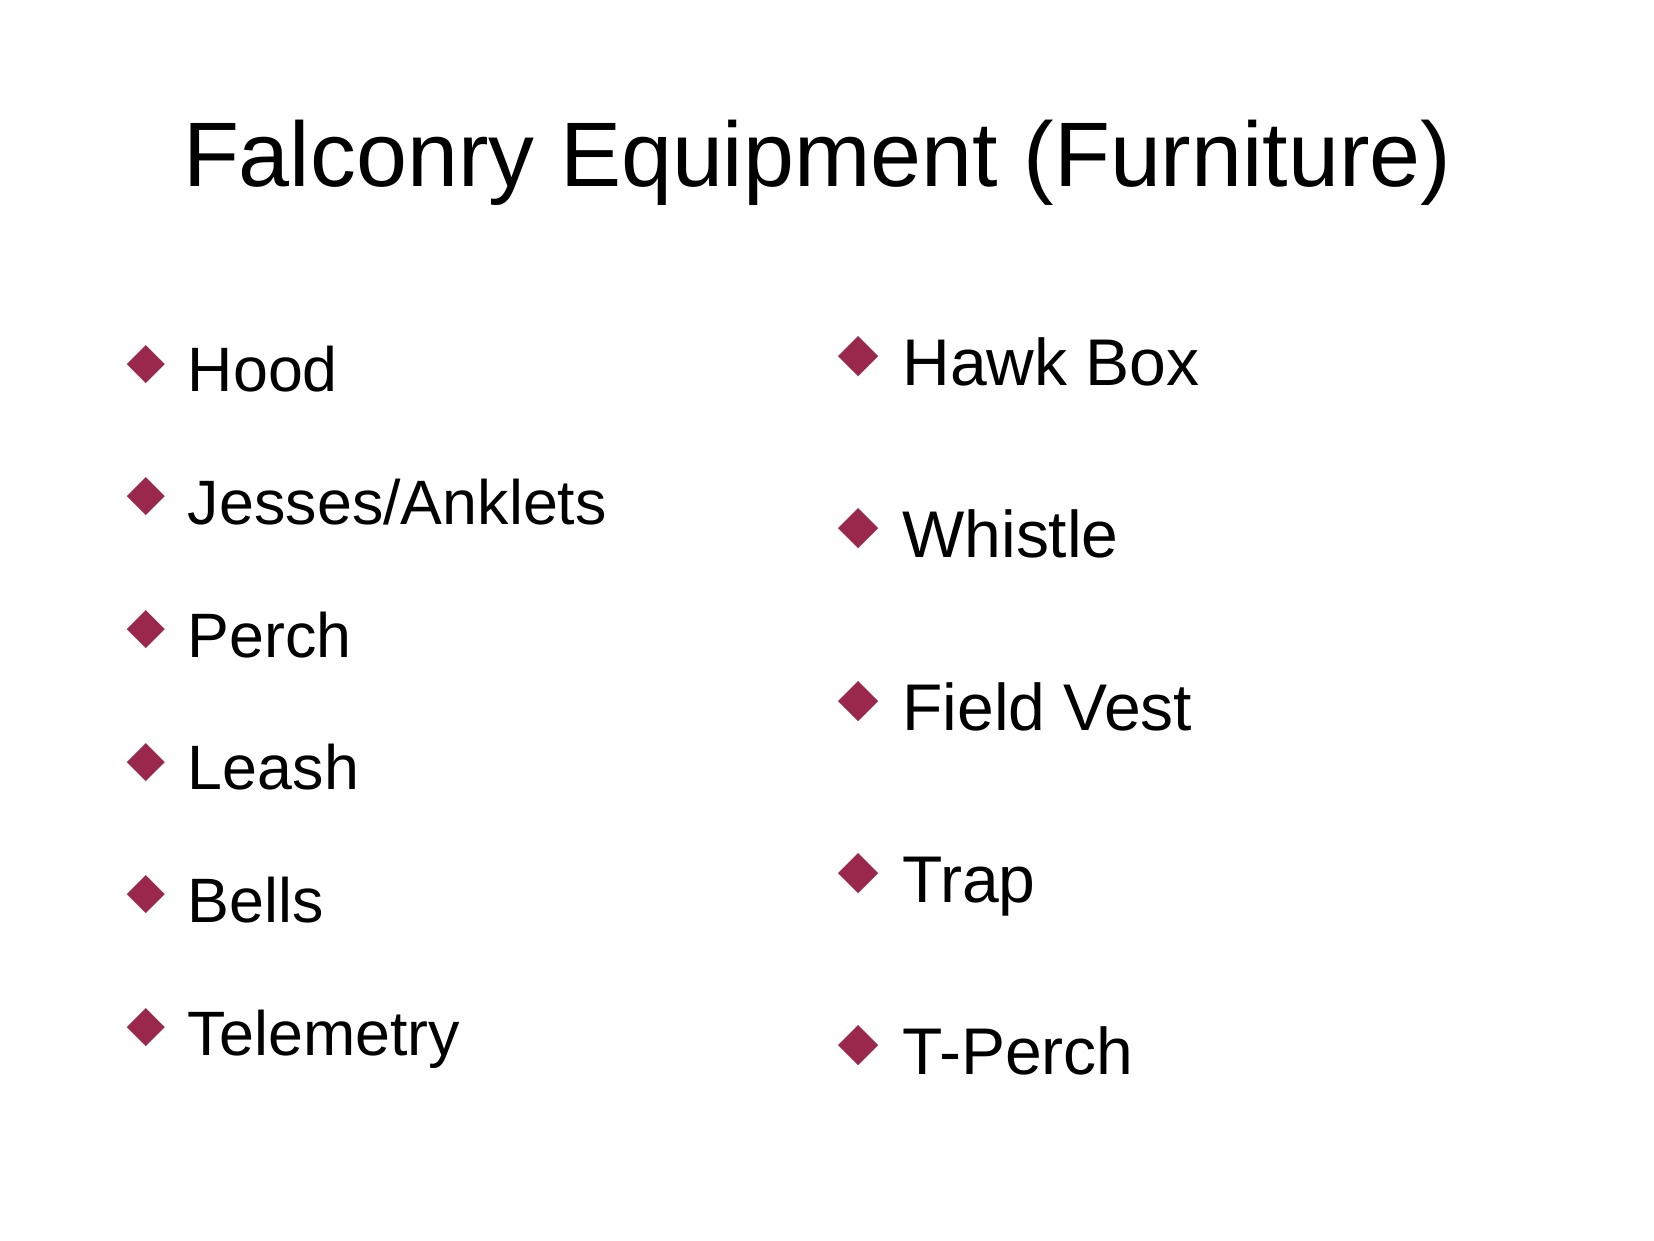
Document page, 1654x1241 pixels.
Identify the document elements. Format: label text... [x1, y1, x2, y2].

list Hawk Box Whistle Field Vest Trap T-Perch [824, 256, 1499, 1091]
list Hood Jesses/Anklets Perch Leash Bells Telemetry [114, 300, 715, 1071]
title Falconry Equipment (Furniture)‏ [112, 15, 1524, 225]
